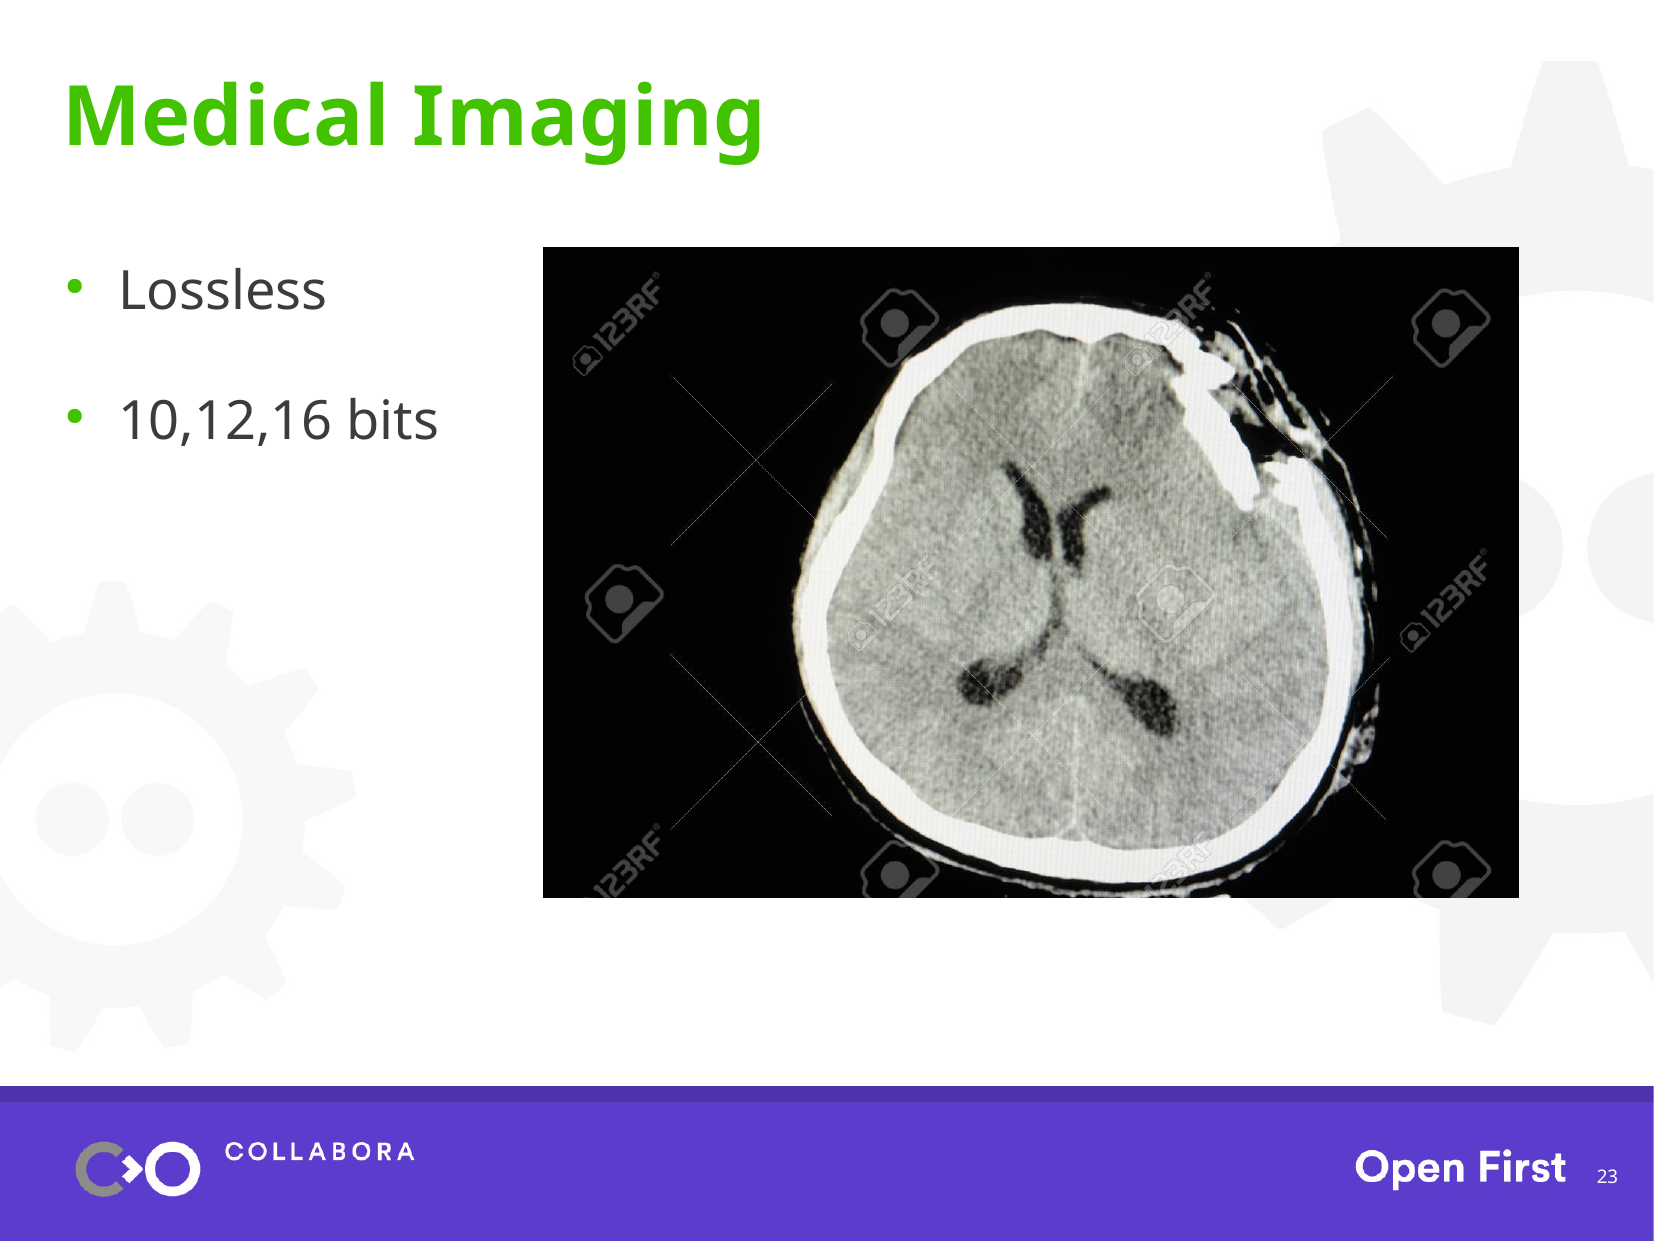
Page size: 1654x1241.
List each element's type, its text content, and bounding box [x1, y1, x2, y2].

title Medical Imaging [62, 62, 1638, 138]
list Lossless 10,12,16 bits [47, 185, 1505, 863]
picture [0, 0, 1654, 1241]
